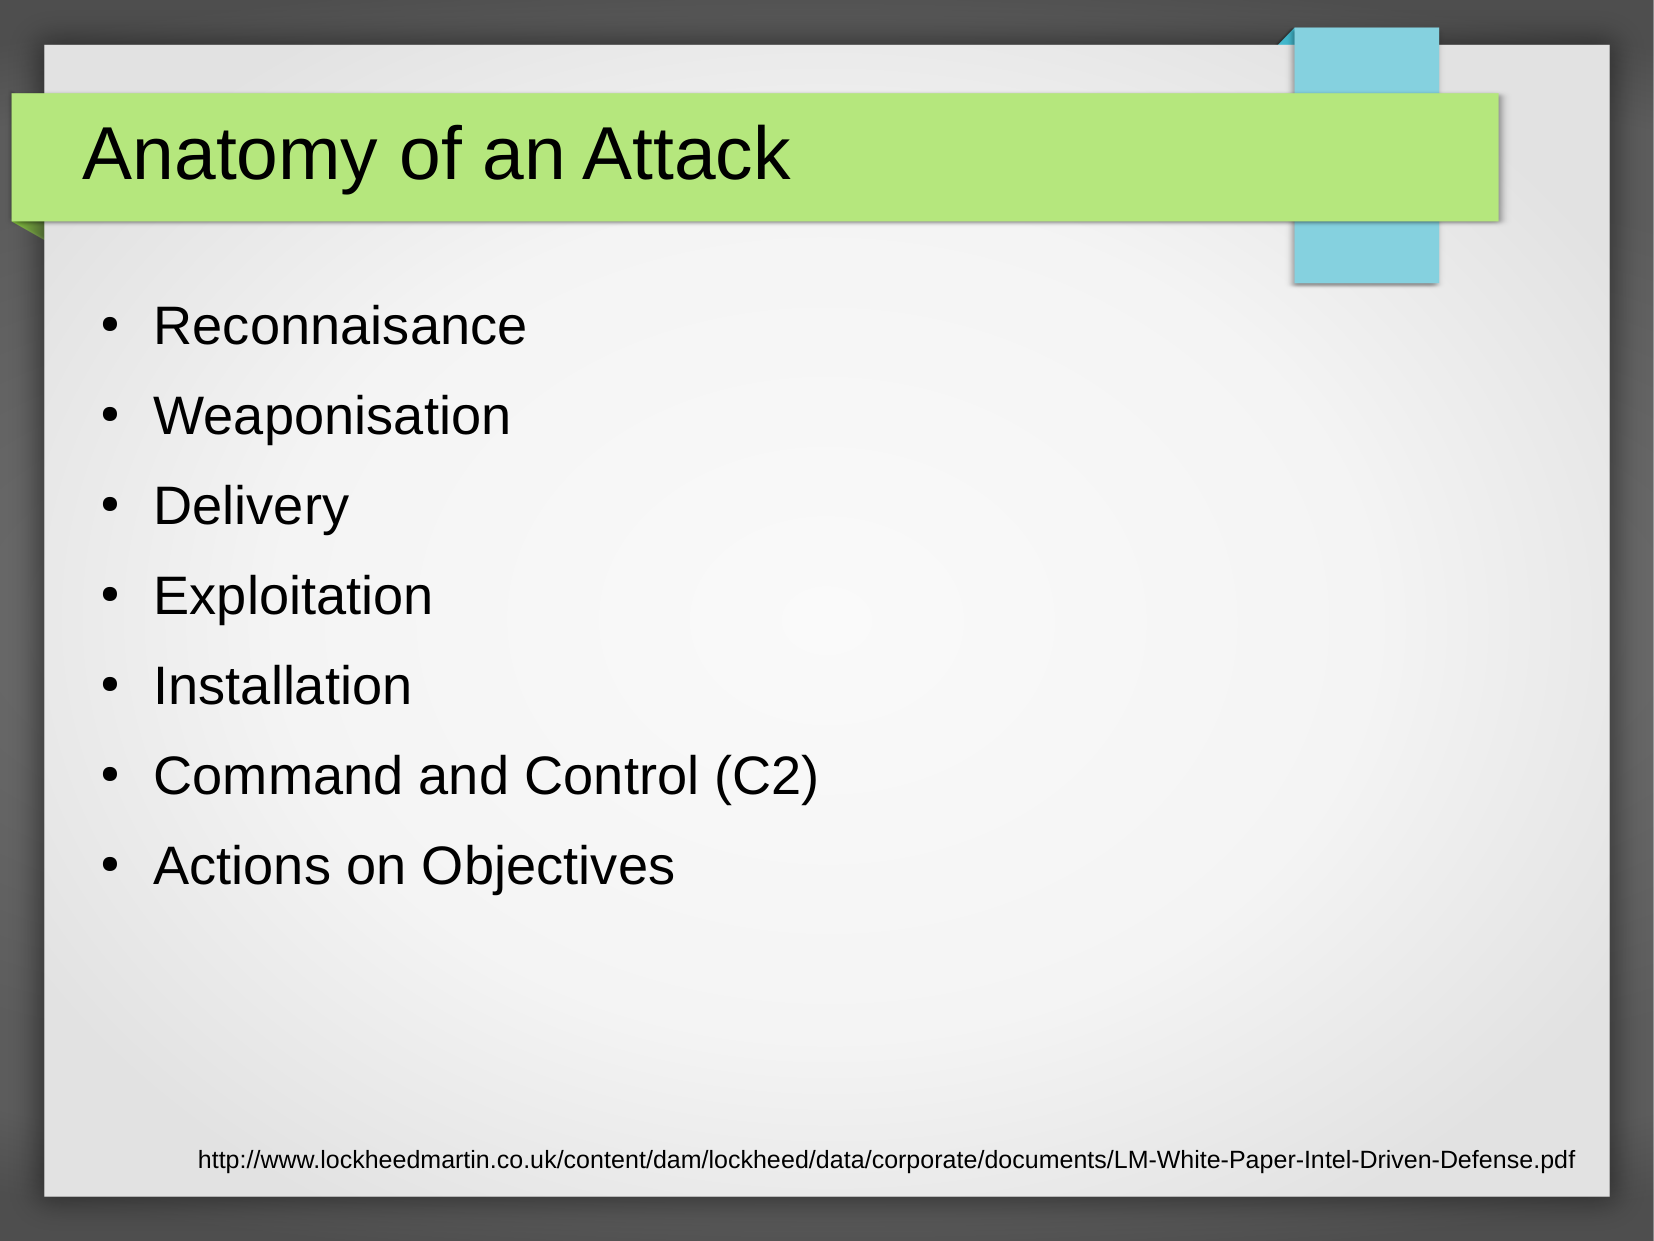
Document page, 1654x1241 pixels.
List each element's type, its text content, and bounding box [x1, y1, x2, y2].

text_box http://www.lockheedmartin.co.uk/content/dam/lockheed/data/corporate/documents/LM-White-Paper-Intel-Driven-Defense.pdf [183, 1138, 1595, 1182]
picture [0, 0, 1654, 1241]
title Anatomy of an Attack [82, 94, 1264, 213]
list Reconnaisance Weaponisation Delivery Exploitation Installation Command and Control (C2) Actions on Objectives [82, 295, 1571, 1099]
